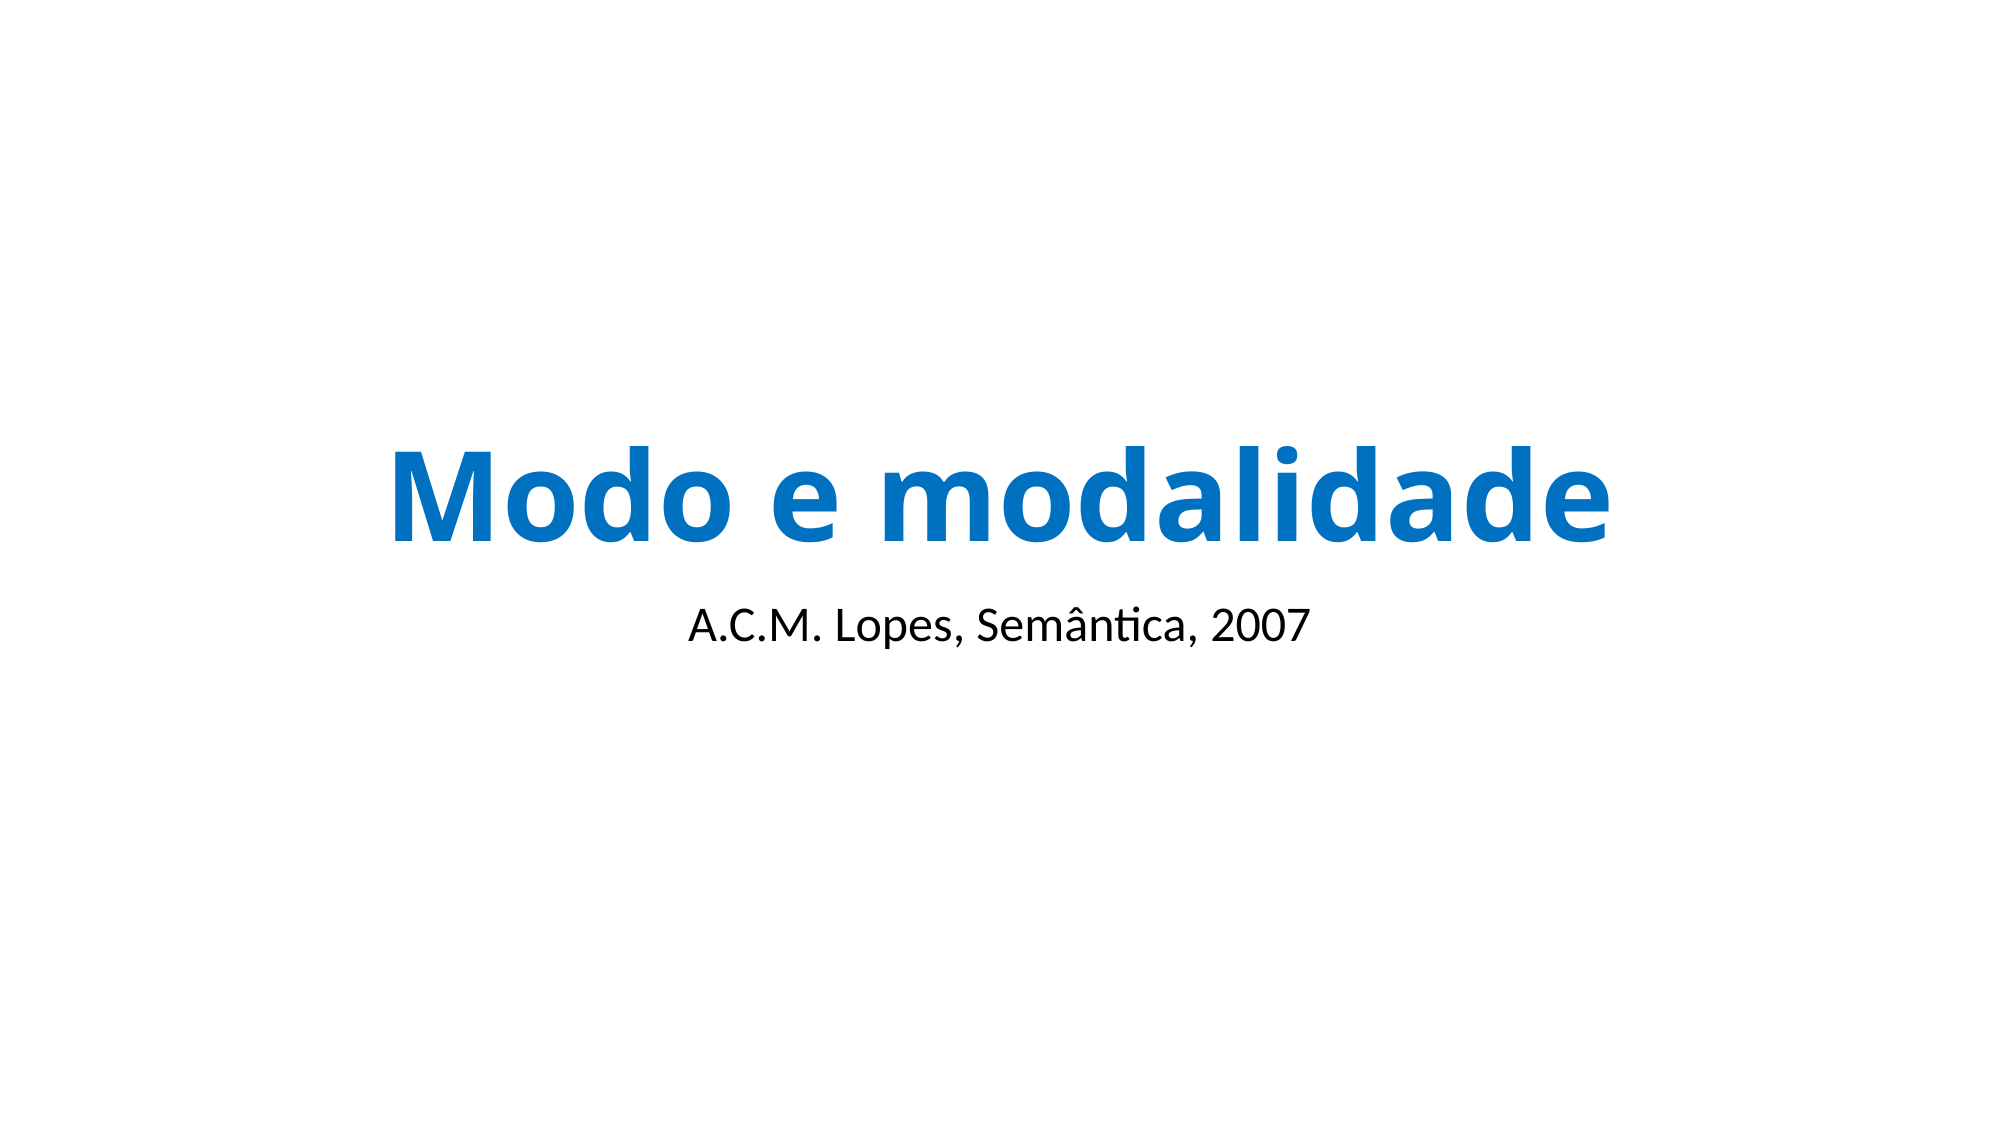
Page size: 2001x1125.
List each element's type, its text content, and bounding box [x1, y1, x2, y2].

subtitle A.C.M. Lopes, Semântica, 2007 [249, 590, 1750, 863]
title Modo e modalidade [249, 184, 1750, 576]
